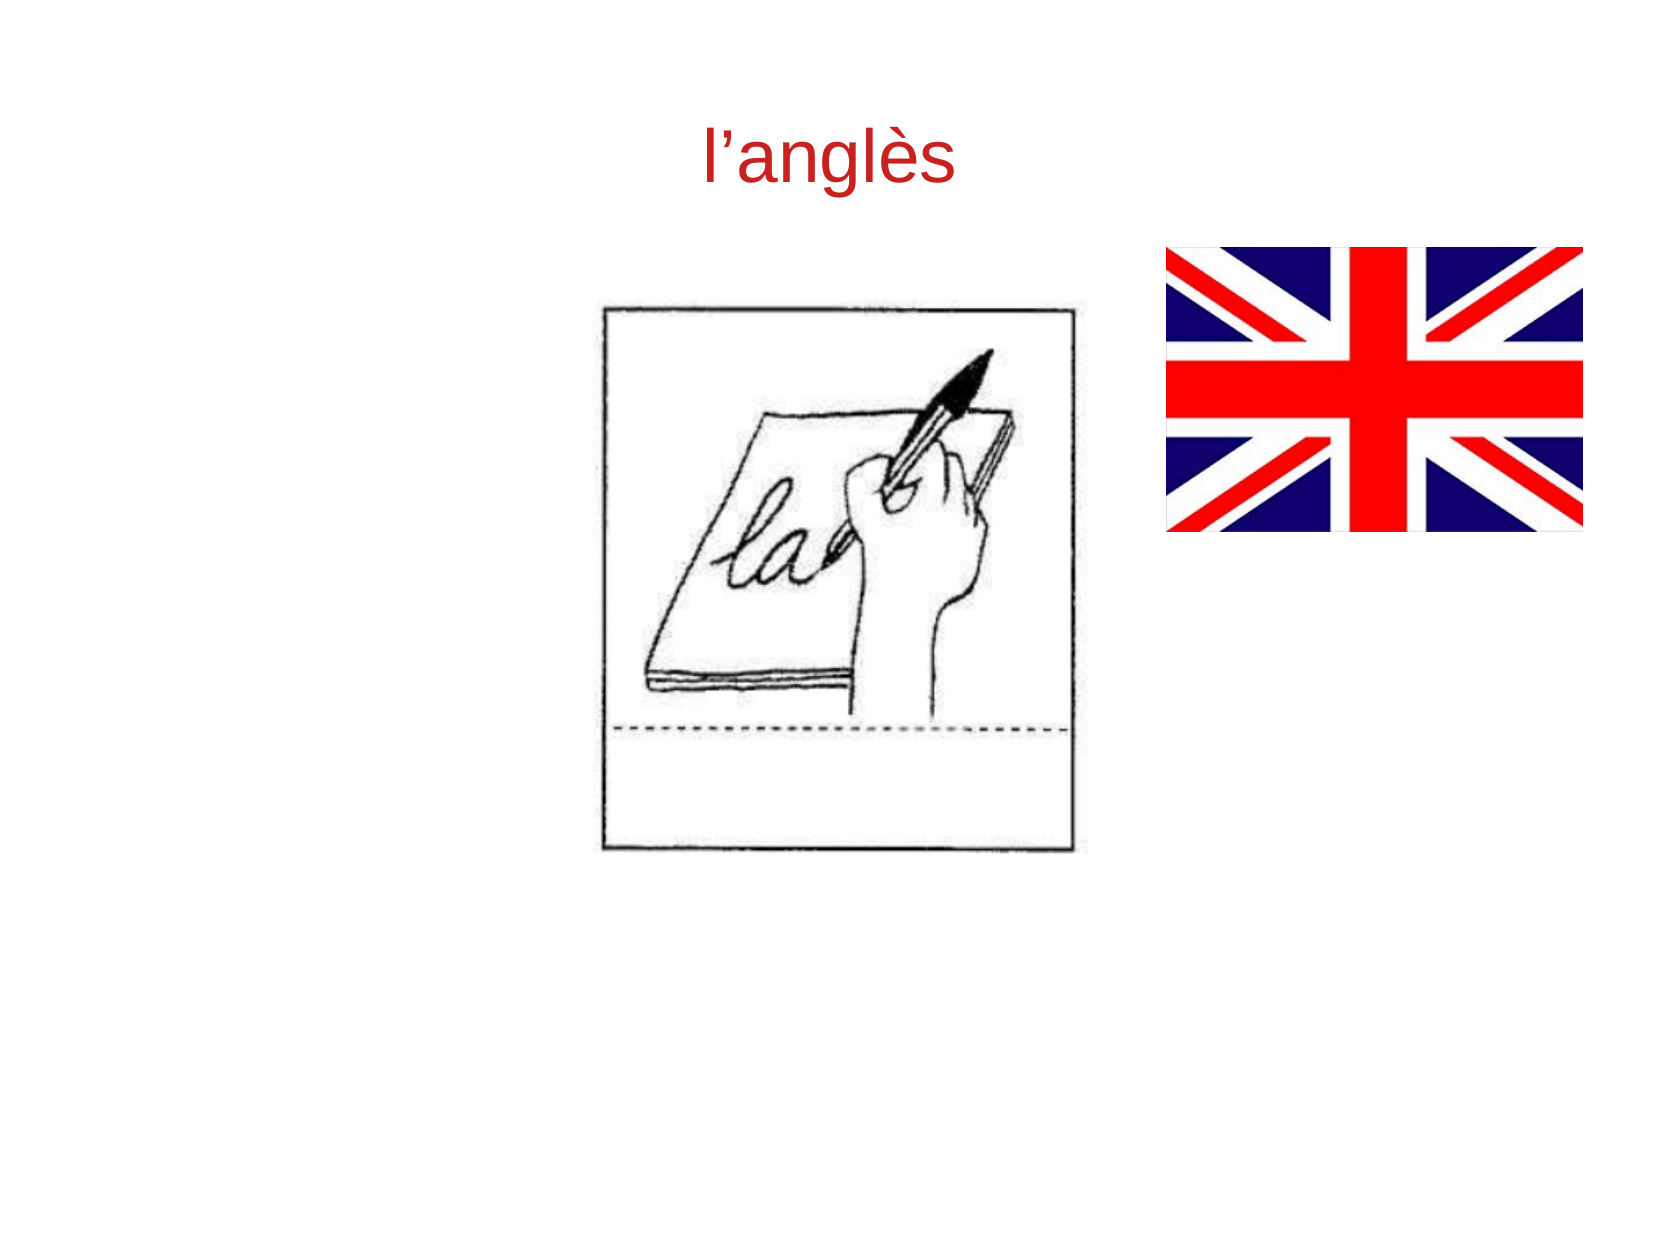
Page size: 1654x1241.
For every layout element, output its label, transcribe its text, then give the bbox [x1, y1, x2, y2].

text_box l’anglès [289, 49, 1371, 257]
picture [1166, 247, 1583, 532]
picture [581, 291, 1094, 873]
